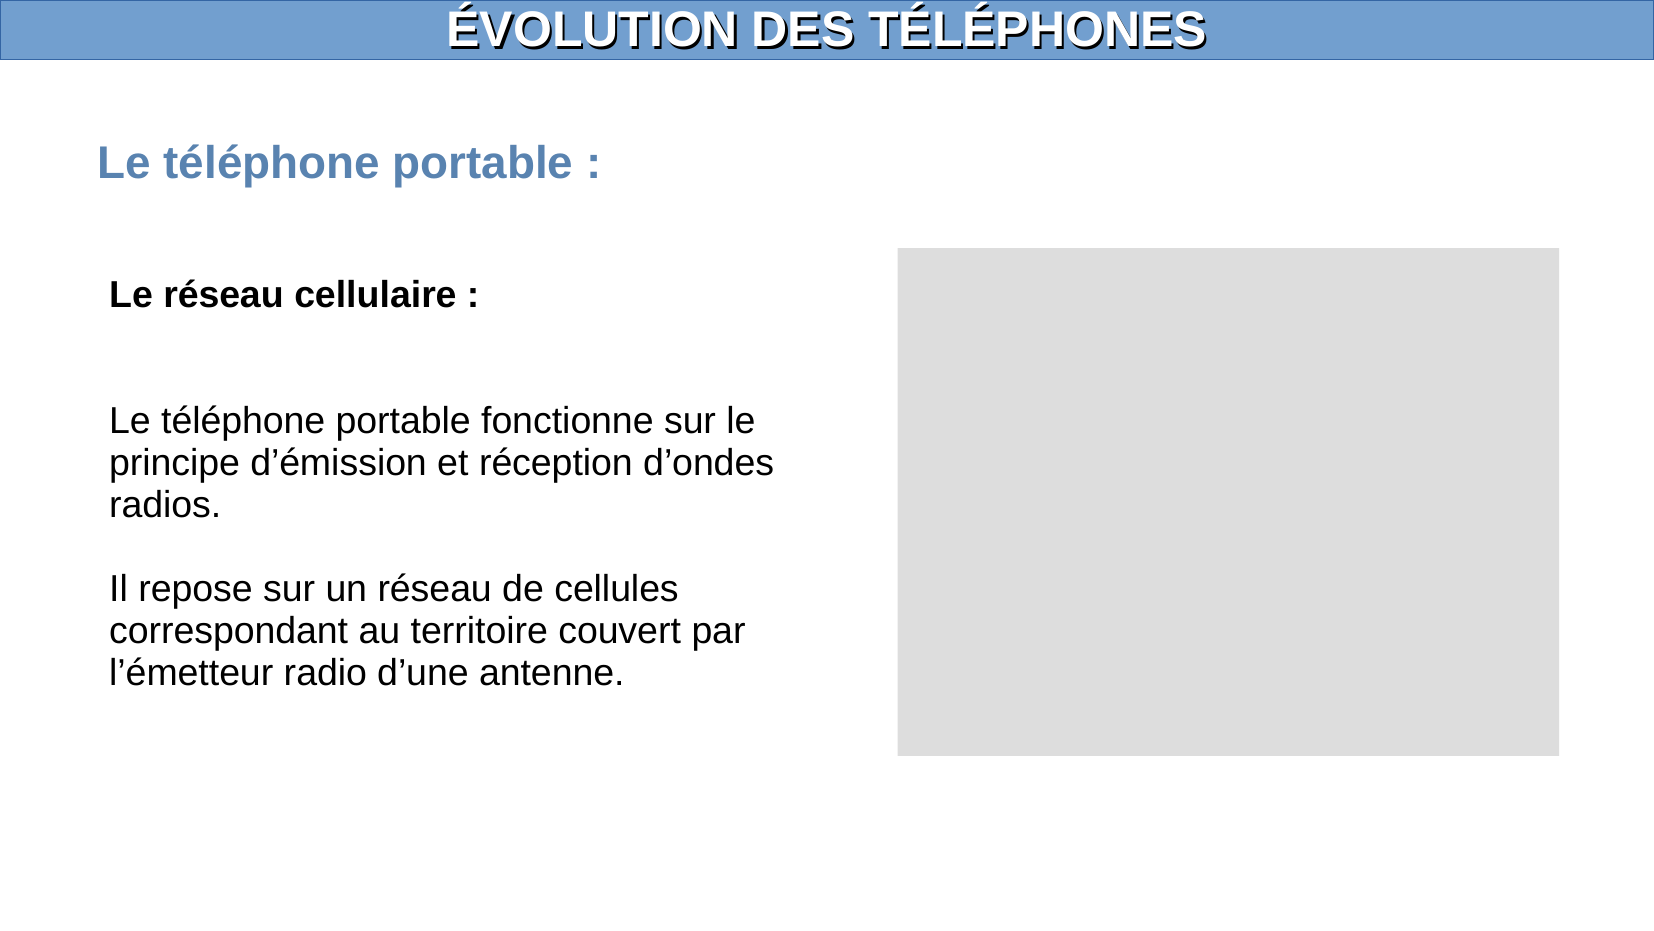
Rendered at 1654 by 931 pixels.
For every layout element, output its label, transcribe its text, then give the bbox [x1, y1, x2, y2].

text_box [897, 248, 1560, 756]
text_box ÉVOLUTION DES TÉLÉPHONES [0, 0, 1654, 60]
text_box Le téléphone portable : [82, 129, 804, 197]
text_box Le réseau cellulaire : Le téléphone portable fonctionne sur le principe d’émission et réception d’ondes radios. Il repose sur un réseau de cellules correspondant au territoire couvert par l’émetteur radio d’une antenne. [94, 266, 851, 827]
